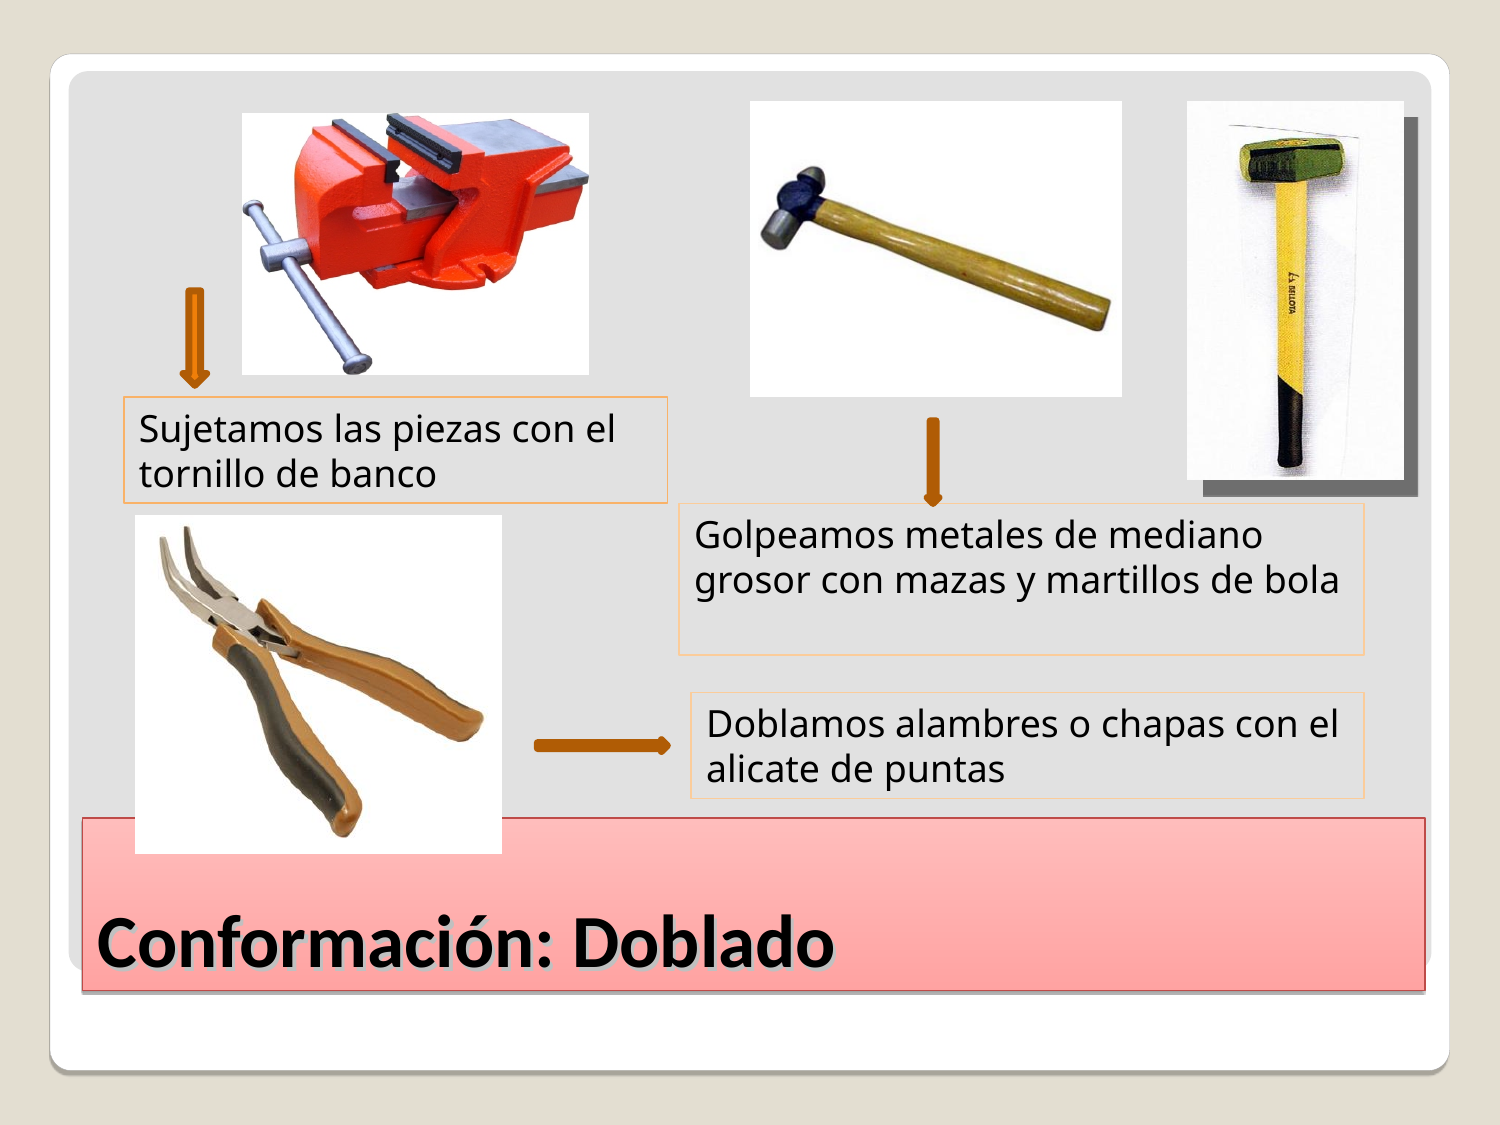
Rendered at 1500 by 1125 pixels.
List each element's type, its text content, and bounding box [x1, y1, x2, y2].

text_box [183, 290, 207, 386]
title Conformación: Doblado [82, 817, 1426, 991]
text_box Doblamos alambres o chapas con el alicate de puntas [690, 692, 1365, 799]
picture [135, 515, 502, 854]
picture [750, 101, 1122, 397]
picture [1187, 101, 1404, 480]
text_box Golpeamos metales de mediano grosor con mazas y martillos de bola [679, 503, 1365, 655]
text_box [927, 420, 939, 504]
picture [242, 113, 589, 375]
text_box [537, 739, 668, 752]
text_box Sujetamos las piezas con el tornillo de banco [123, 397, 668, 504]
